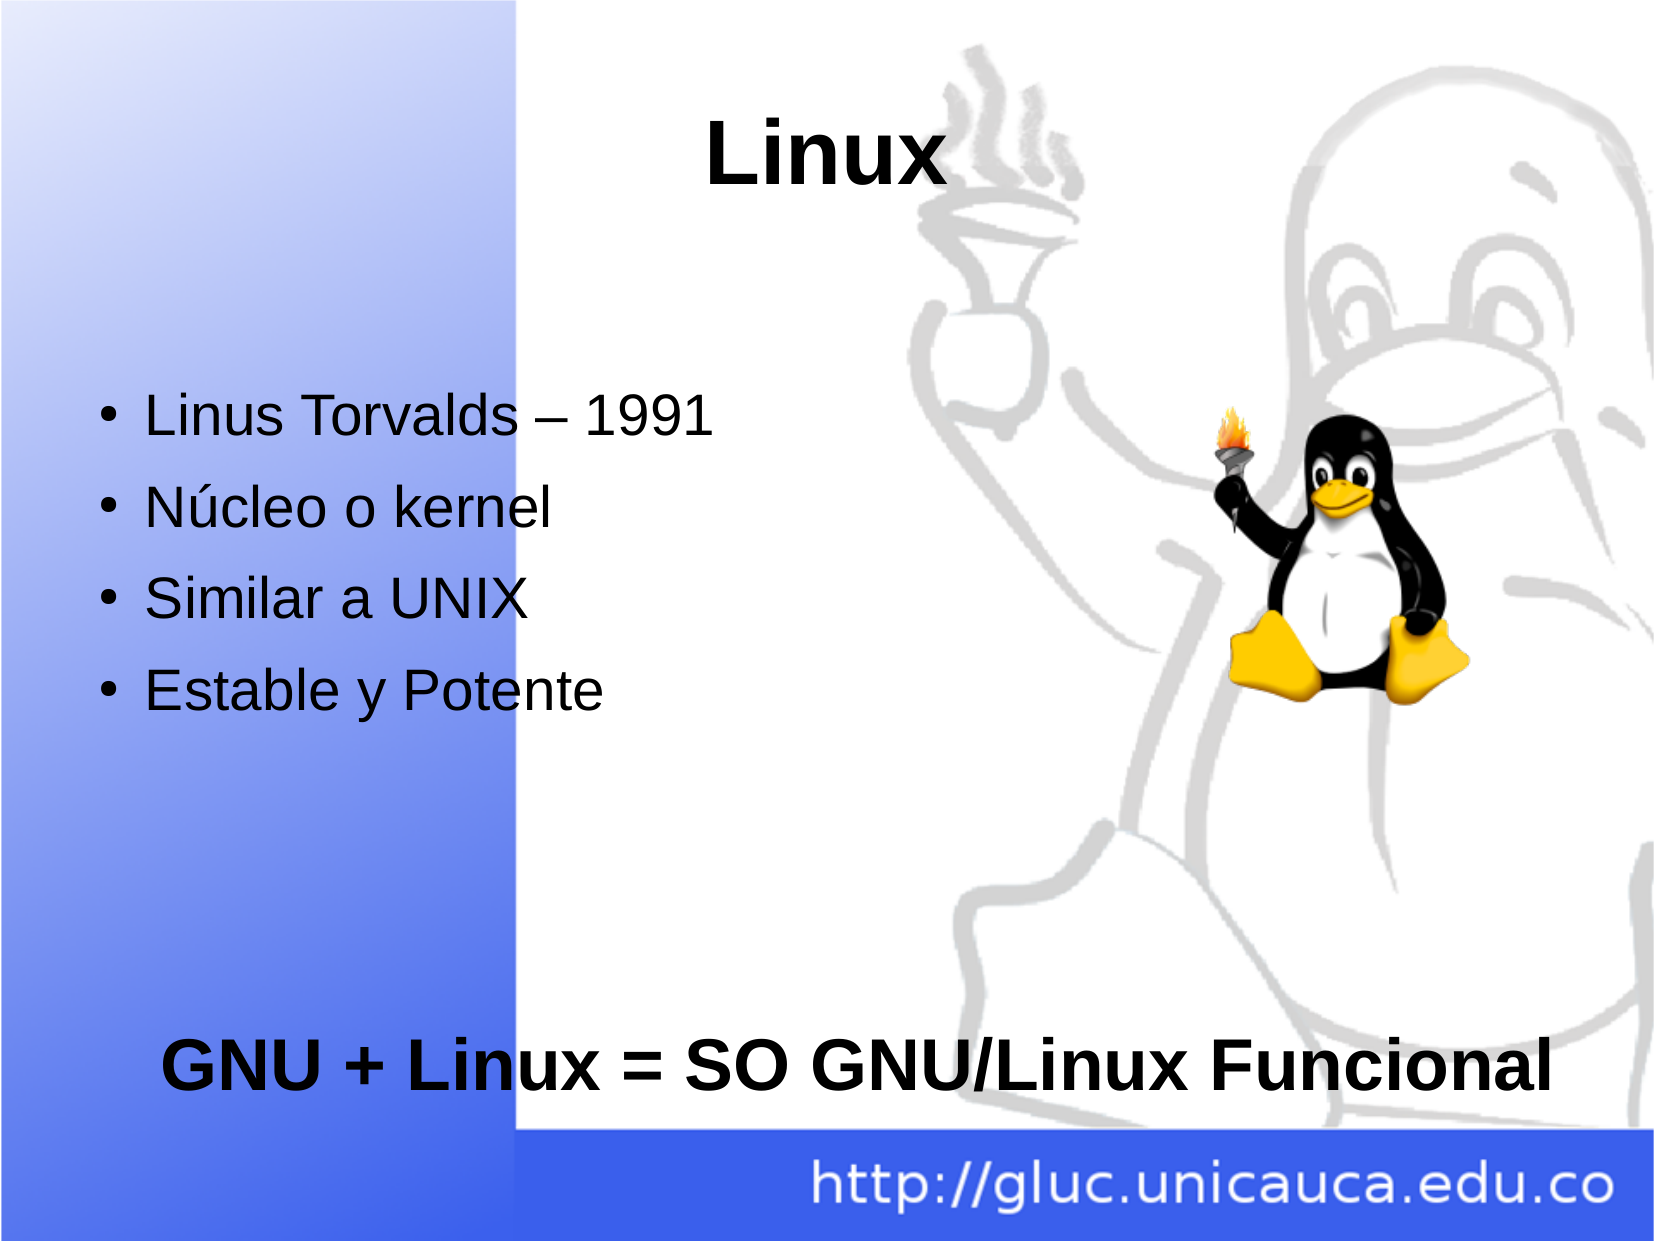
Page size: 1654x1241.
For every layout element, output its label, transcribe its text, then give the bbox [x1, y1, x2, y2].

list Linus Torvalds – 1991 Núcleo o kernel Similar a UNIX Estable y Potente GNU + Linux = SO GNU/Linux Funcional [82, 290, 1571, 1109]
title Linux [82, 49, 1571, 257]
picture [0, 0, 1654, 1241]
